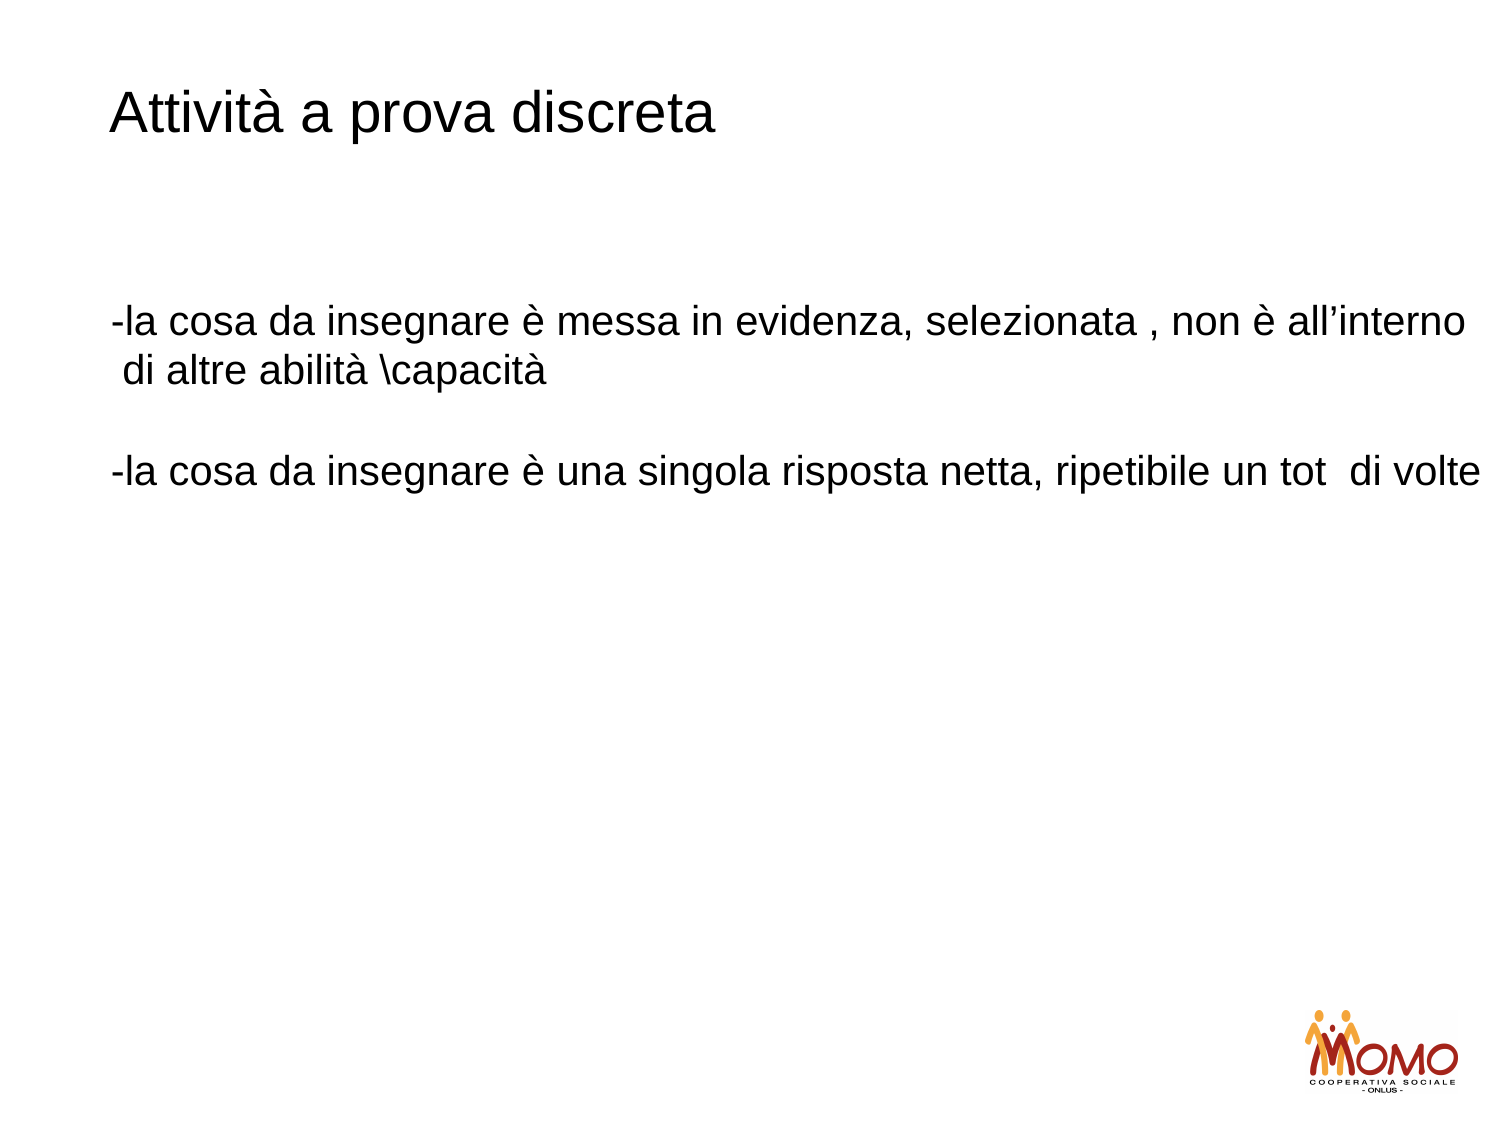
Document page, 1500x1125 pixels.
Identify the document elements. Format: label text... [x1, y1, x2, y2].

text_box Attività a prova discreta [94, 66, 748, 153]
text_box -la cosa da insegnare è messa in evidenza, selezionata , non è all’interno di altre abilità \capacità -la cosa da insegnare è una singola risposta netta, ripetibile un tot di volte [96, 285, 1498, 552]
picture [1305, 1010, 1458, 1094]
